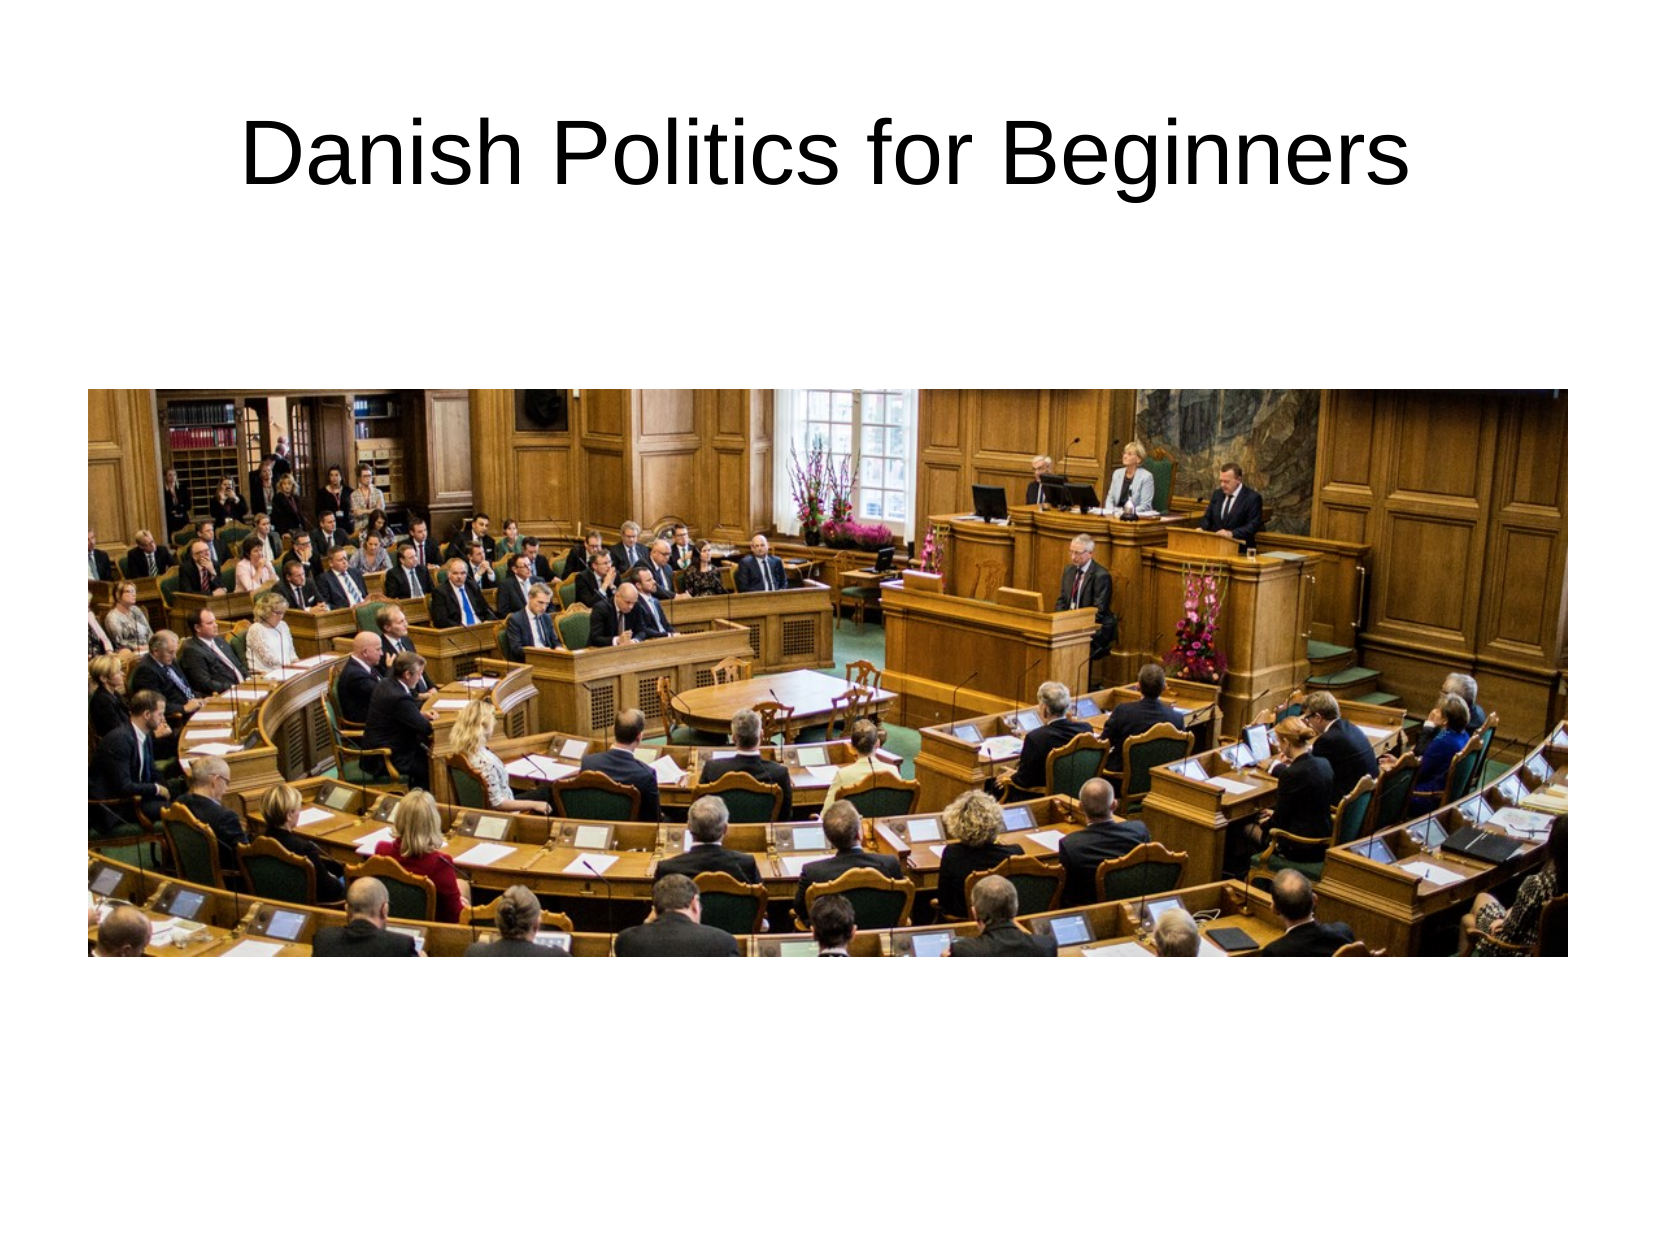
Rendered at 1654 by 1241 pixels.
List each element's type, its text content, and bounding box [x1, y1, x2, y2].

title Danish Politics for Beginners [82, 49, 1571, 257]
picture [88, 389, 1568, 957]
